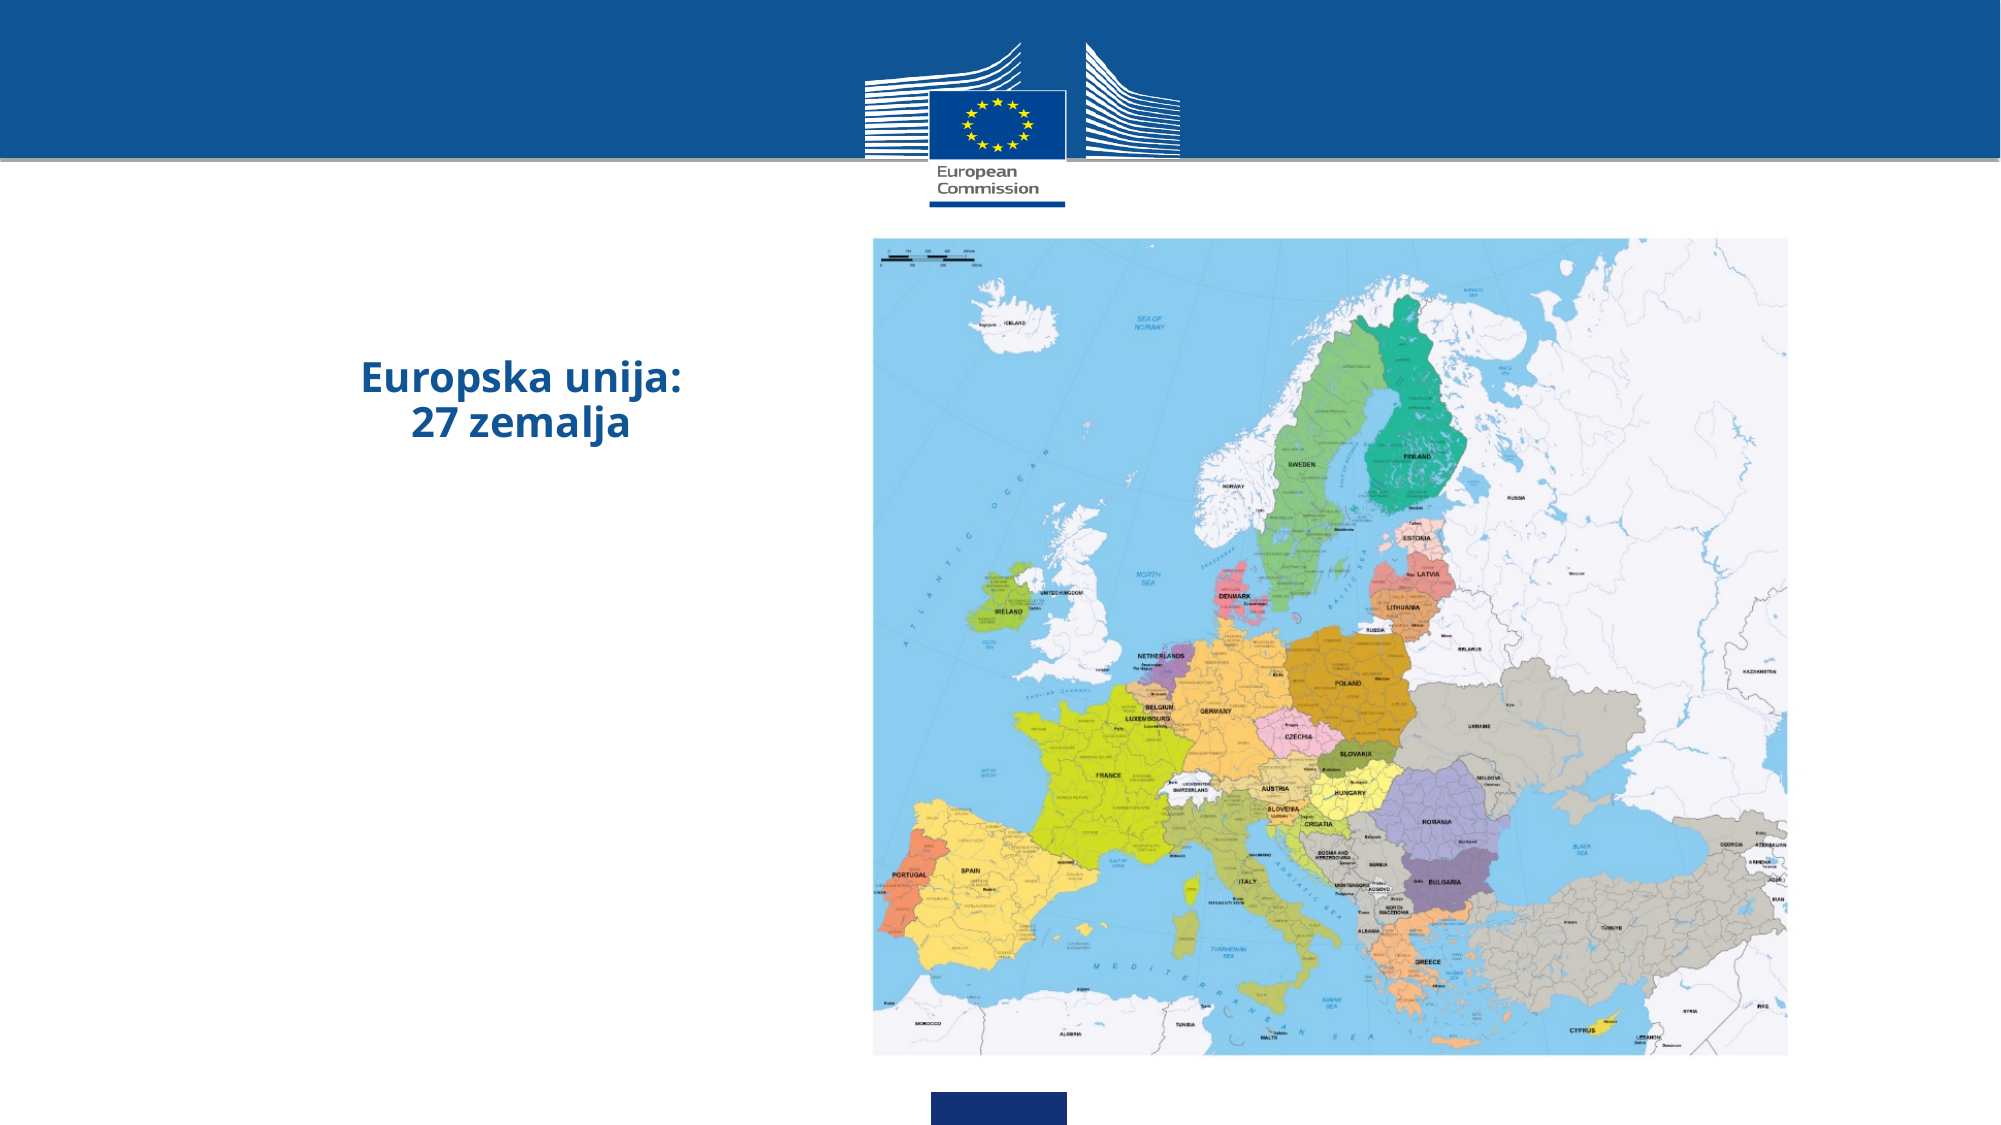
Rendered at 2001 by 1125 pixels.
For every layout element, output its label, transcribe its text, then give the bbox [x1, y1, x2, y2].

picture [846, 208, 1818, 1083]
text_box Europska unija: 27 zemalja [326, 326, 717, 563]
